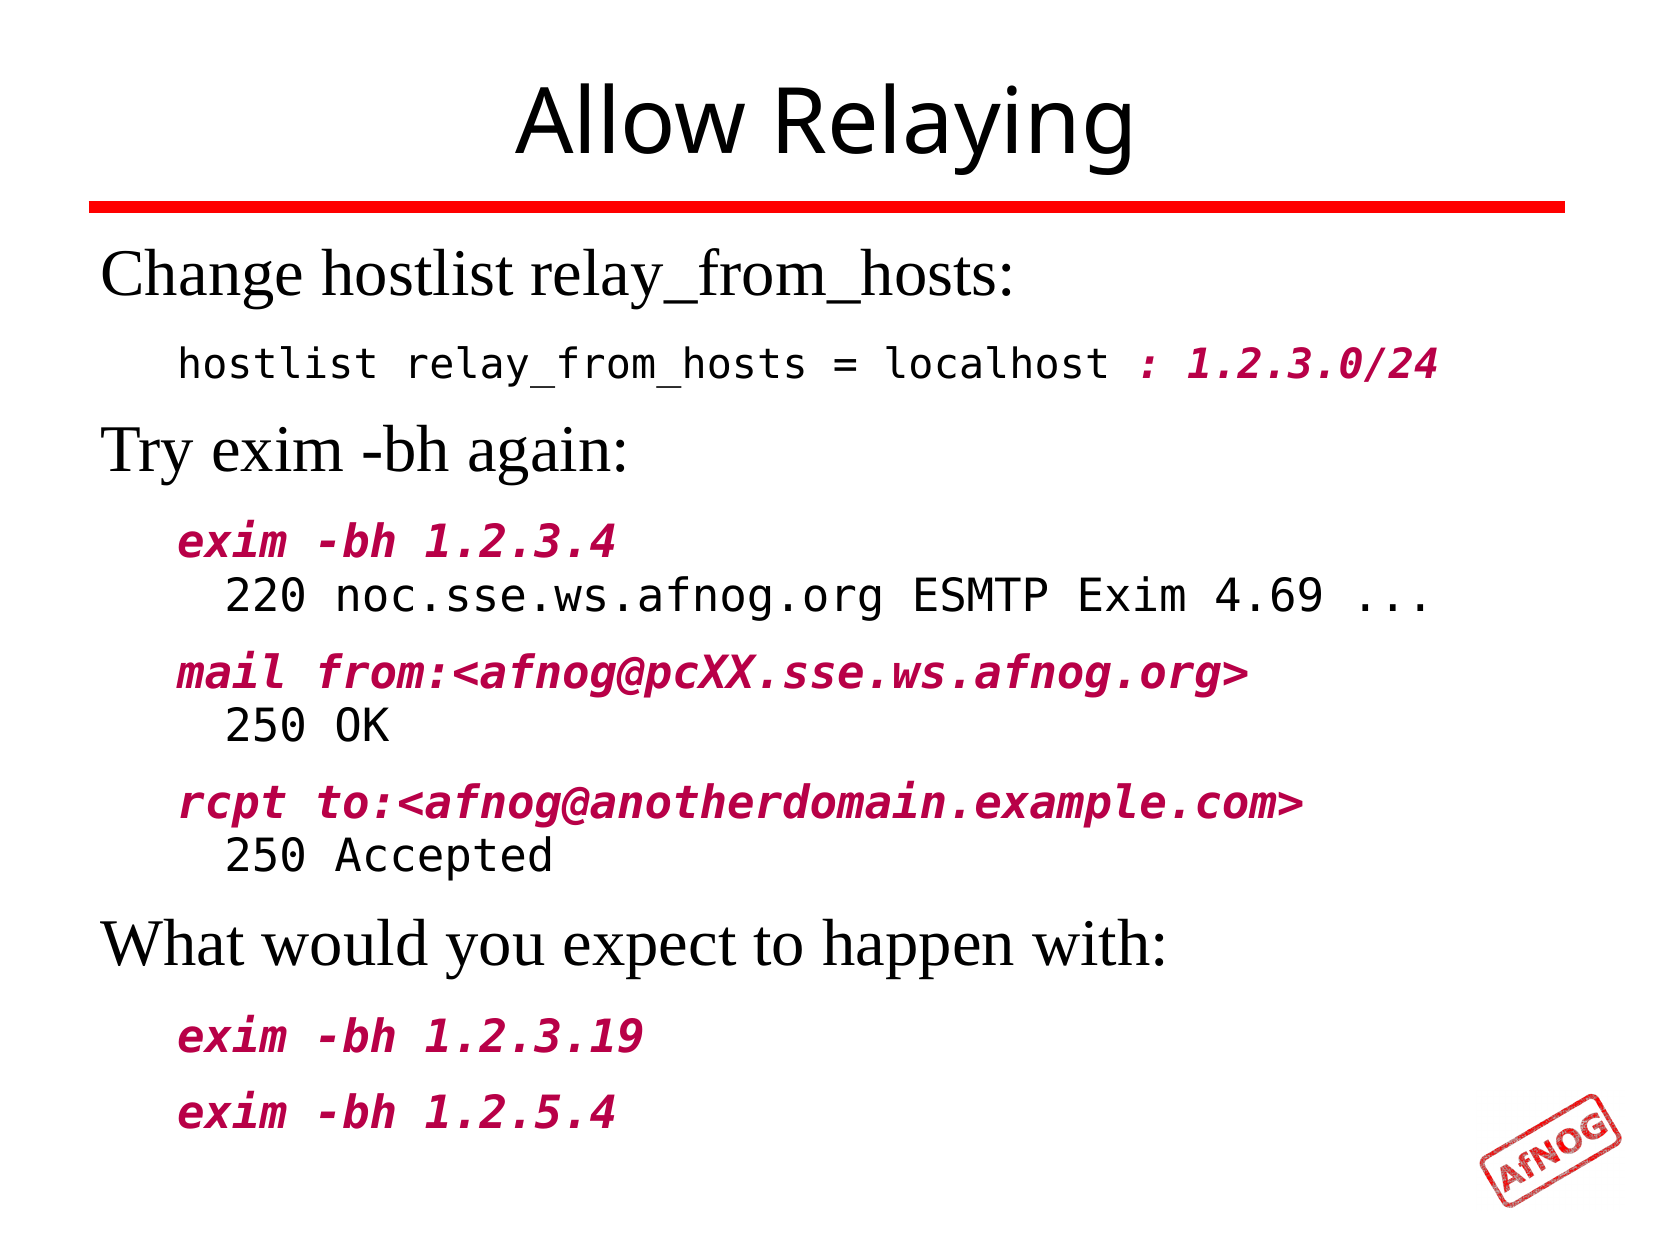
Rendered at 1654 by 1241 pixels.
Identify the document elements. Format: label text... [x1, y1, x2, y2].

title Allow Relaying [88, 29, 1565, 207]
list Change hostlist relay_from_hosts: hostlist relay_from_hosts = localhost : 1.2.3.0/24 Try exim -bh again: exim -bh 1.2.3.4 220 noc.sse.ws.afnog.org ESMTP Exim 4.69 ... mail from:<afnog@pcXX.sse.ws.afnog.org> 250 OK rcpt to:<afnog@anotherdomain.example.com> 250 Accepted What would you expect to happen with: exim -bh 1.2.3.19 exim -bh 1.2.5.4 [82, 236, 1571, 1140]
picture [1476, 1090, 1625, 1211]
